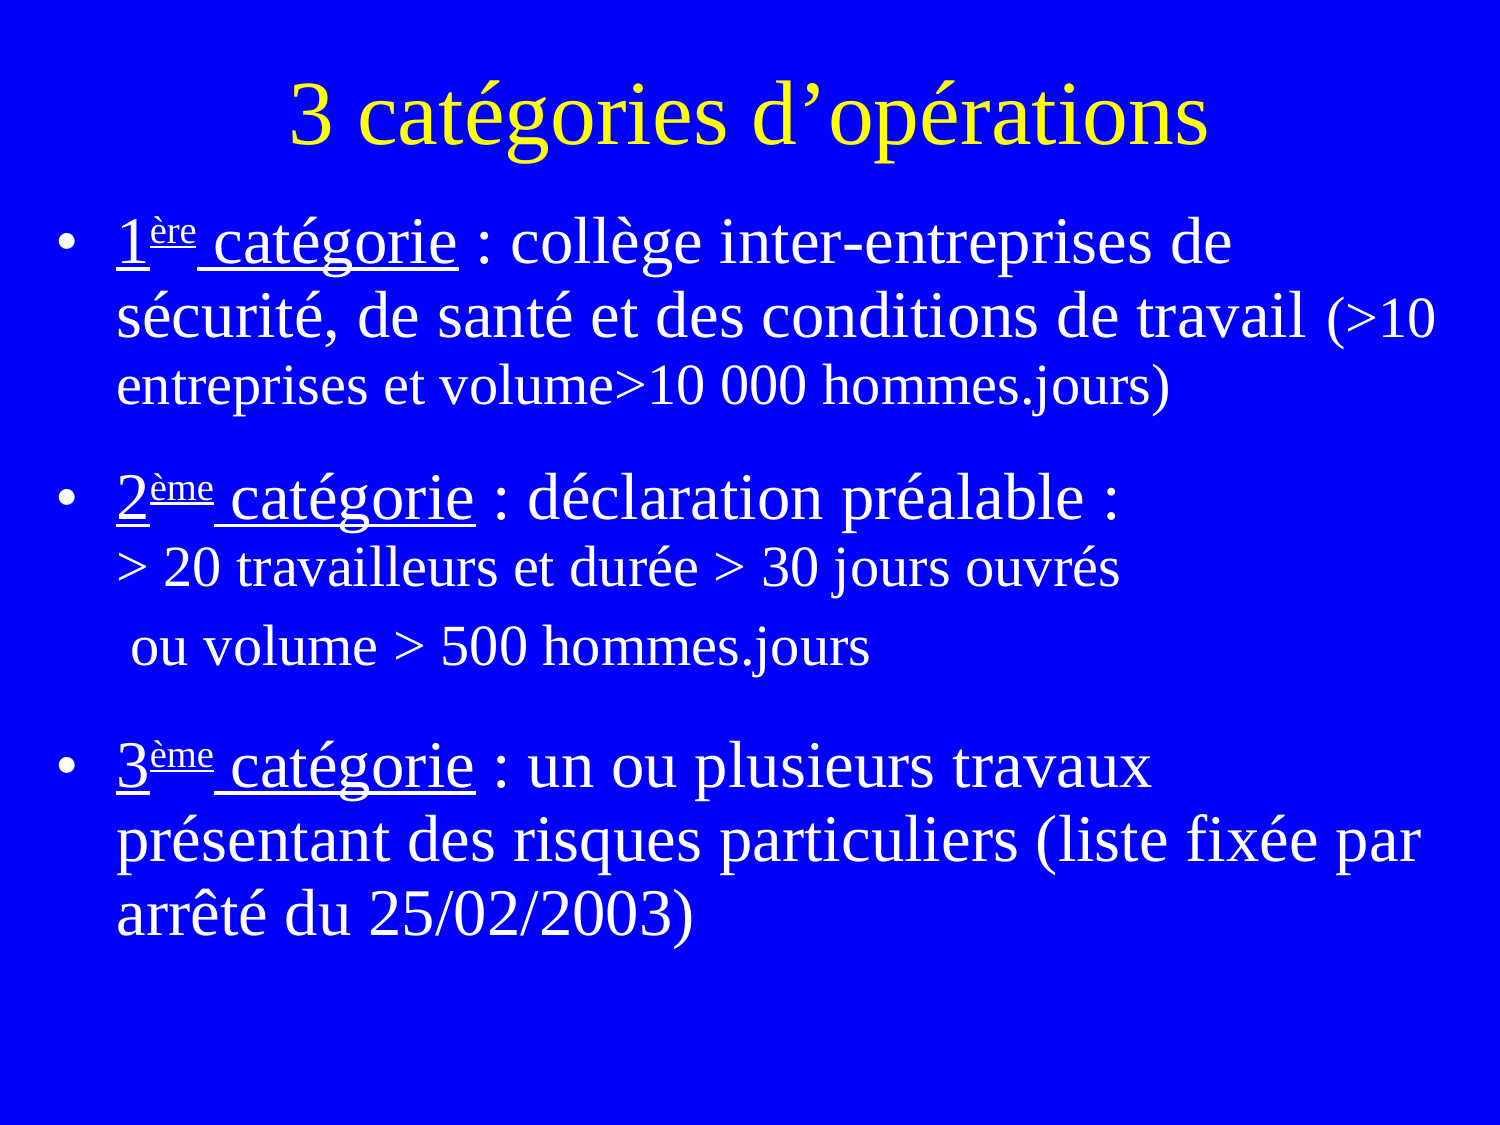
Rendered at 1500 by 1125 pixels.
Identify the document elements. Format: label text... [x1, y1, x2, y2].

title 3 catégories d’opérations [112, 42, 1388, 185]
list 1ère catégorie : collège inter-entreprises de sécurité, de santé et des conditions de travail (>10 entreprises et volume>10 000 hommes.jours) 2ème catégorie : déclaration préalable : > 20 travailleurs et durée > 30 jours ouvrés ou volume > 500 hommes.jours 3ème catégorie : un ou plusieurs travaux présentant des risques particuliers (liste fixée par arrêté du 25/02/2003) [41, 196, 1459, 1047]
